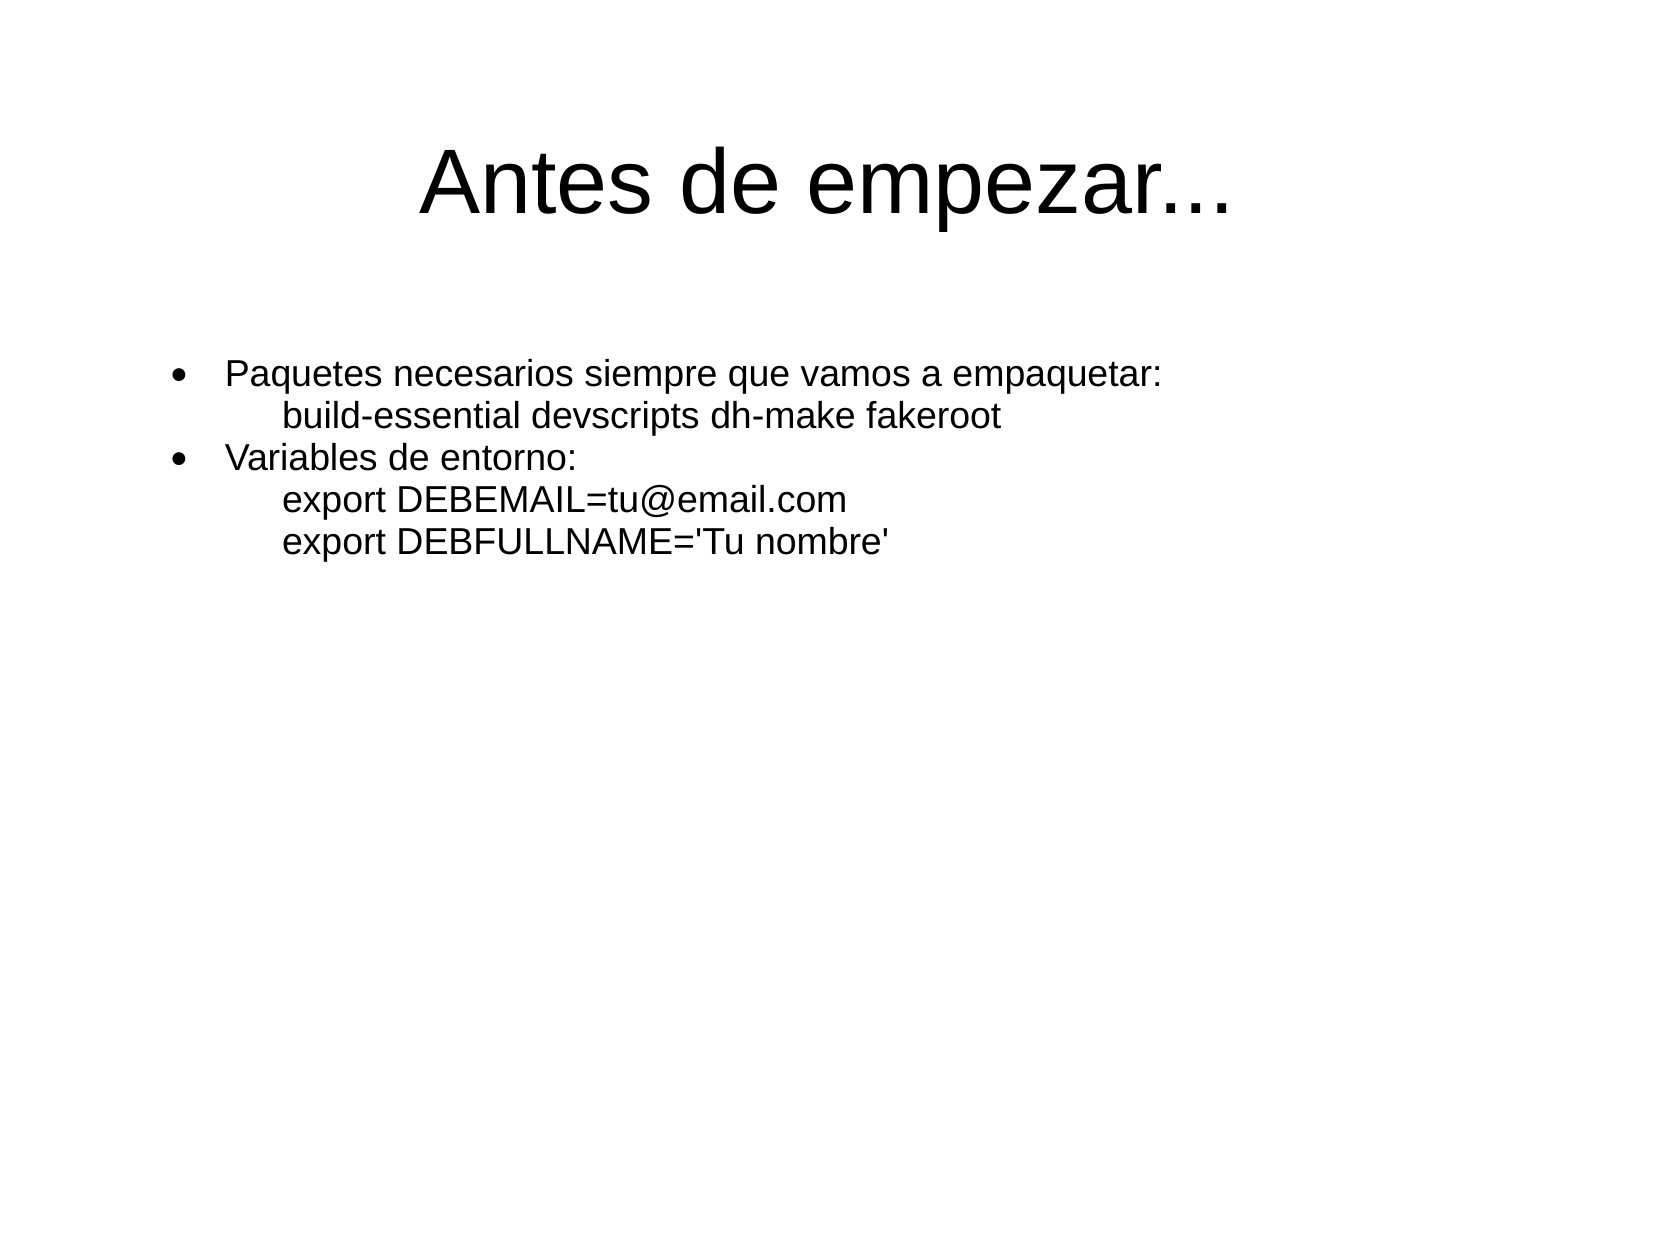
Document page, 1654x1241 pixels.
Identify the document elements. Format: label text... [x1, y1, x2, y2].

list Paquetes necesarios siempre que vamos a empaquetar: build-essential devscripts dh-make fakeroot Variables de entorno: export DEBEMAIL=tu@email.com export DEBFULLNAME='Tu nombre' [121, 344, 1534, 1127]
title Antes de empezar... [121, 102, 1534, 311]
